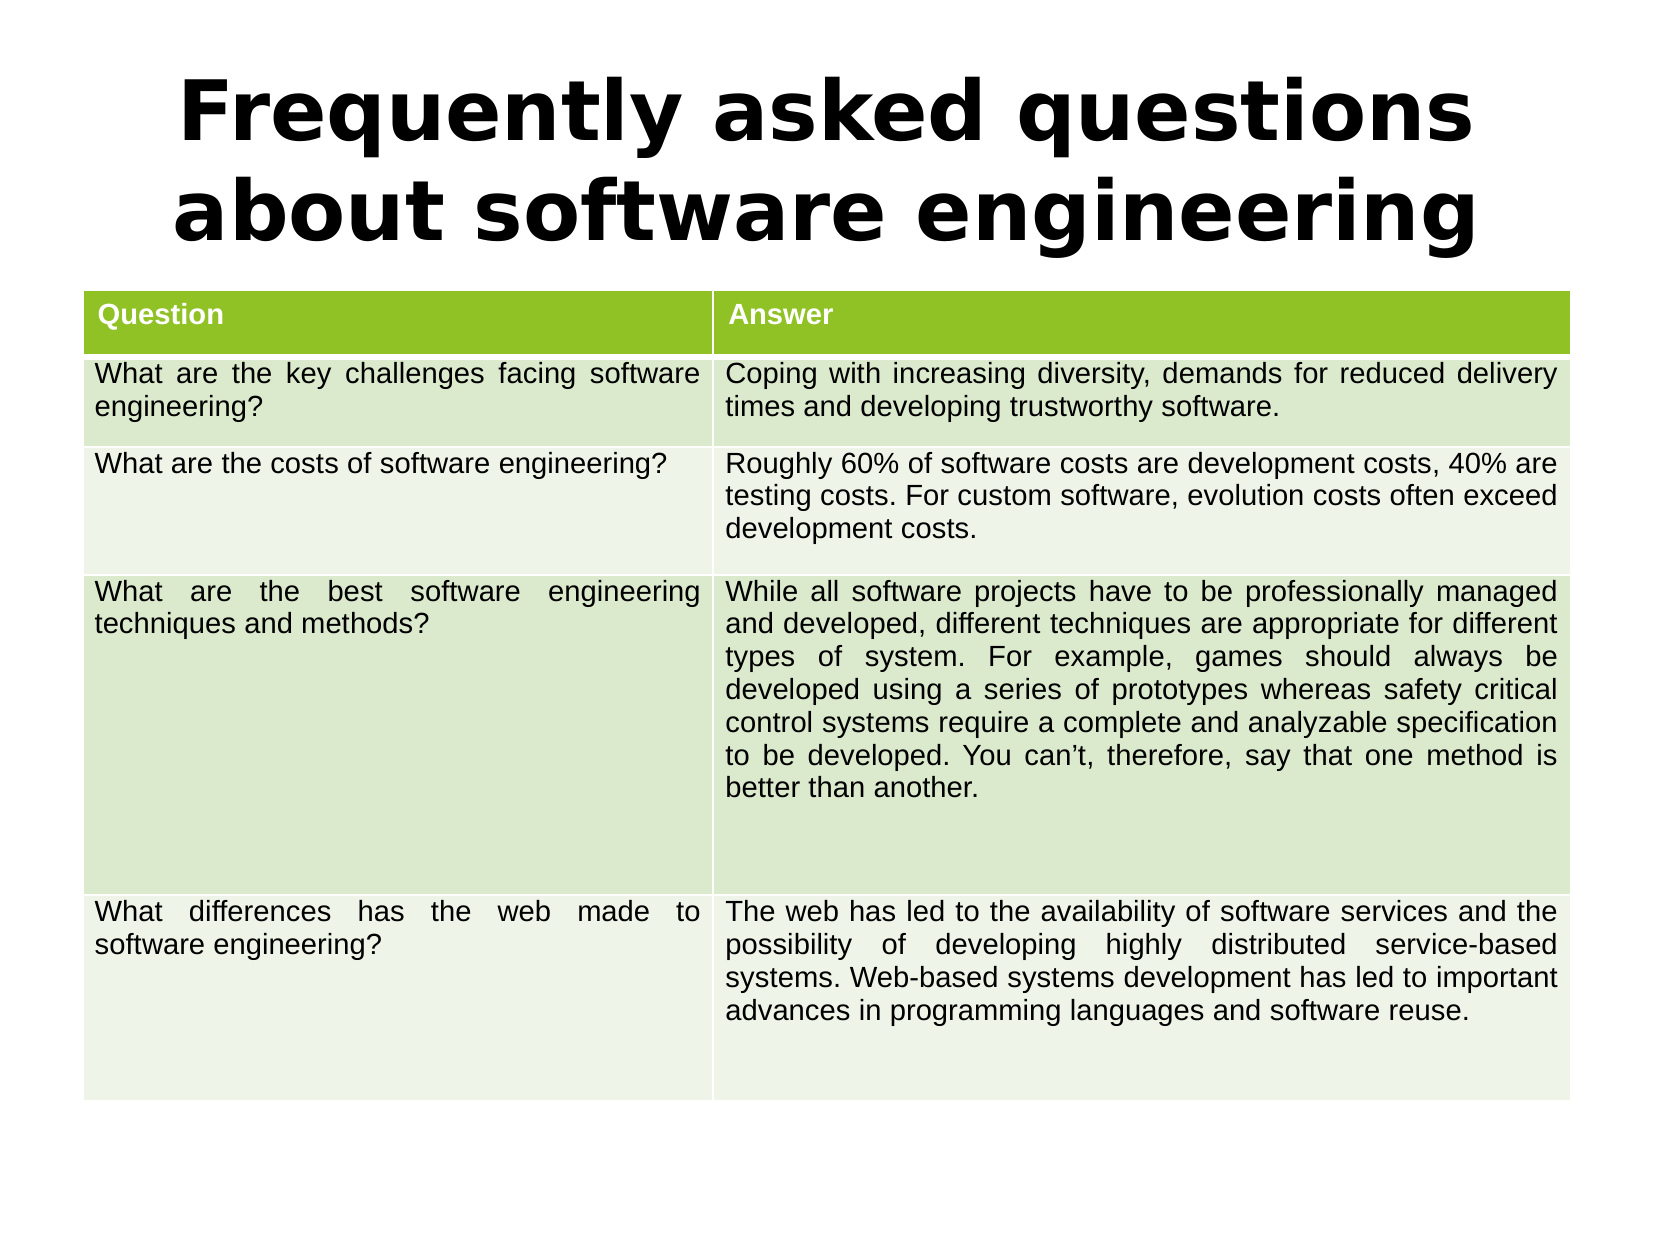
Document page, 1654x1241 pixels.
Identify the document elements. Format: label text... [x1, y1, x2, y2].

table_cell Coping with increasing diversity, demands for reduced delivery times and developing trustworthy software. [714, 360, 1570, 446]
table_cell While all software projects have to be professionally managed and developed, different techniques are appropriate for different types of system. For example, games should always be developed using a series of prototypes whereas safety critical control systems require a complete and analyzable specification to be developed. You can’t, therefore, say that one method is better than another. [714, 576, 1570, 894]
title Frequently asked questions about software engineering [82, 49, 1571, 195]
table_cell What differences has the web made to software engineering? [84, 896, 712, 1100]
table_cell The web has led to the availability of software services and the possibility of developing highly distributed service-based systems. Web-based systems development has led to important advances in programming languages and software reuse. [714, 896, 1570, 1100]
table_cell Roughly 60% of software costs are development costs, 40% are testing costs. For custom software, evolution costs often exceed development costs. [714, 448, 1570, 574]
table_header Answer [714, 291, 1570, 354]
table_cell What are the best software engineering techniques and methods? [84, 576, 712, 894]
table_header Question [84, 291, 712, 354]
table_cell What are the costs of software engineering? [84, 448, 712, 574]
table_cell What are the key challenges facing software engineering? [84, 360, 712, 446]
